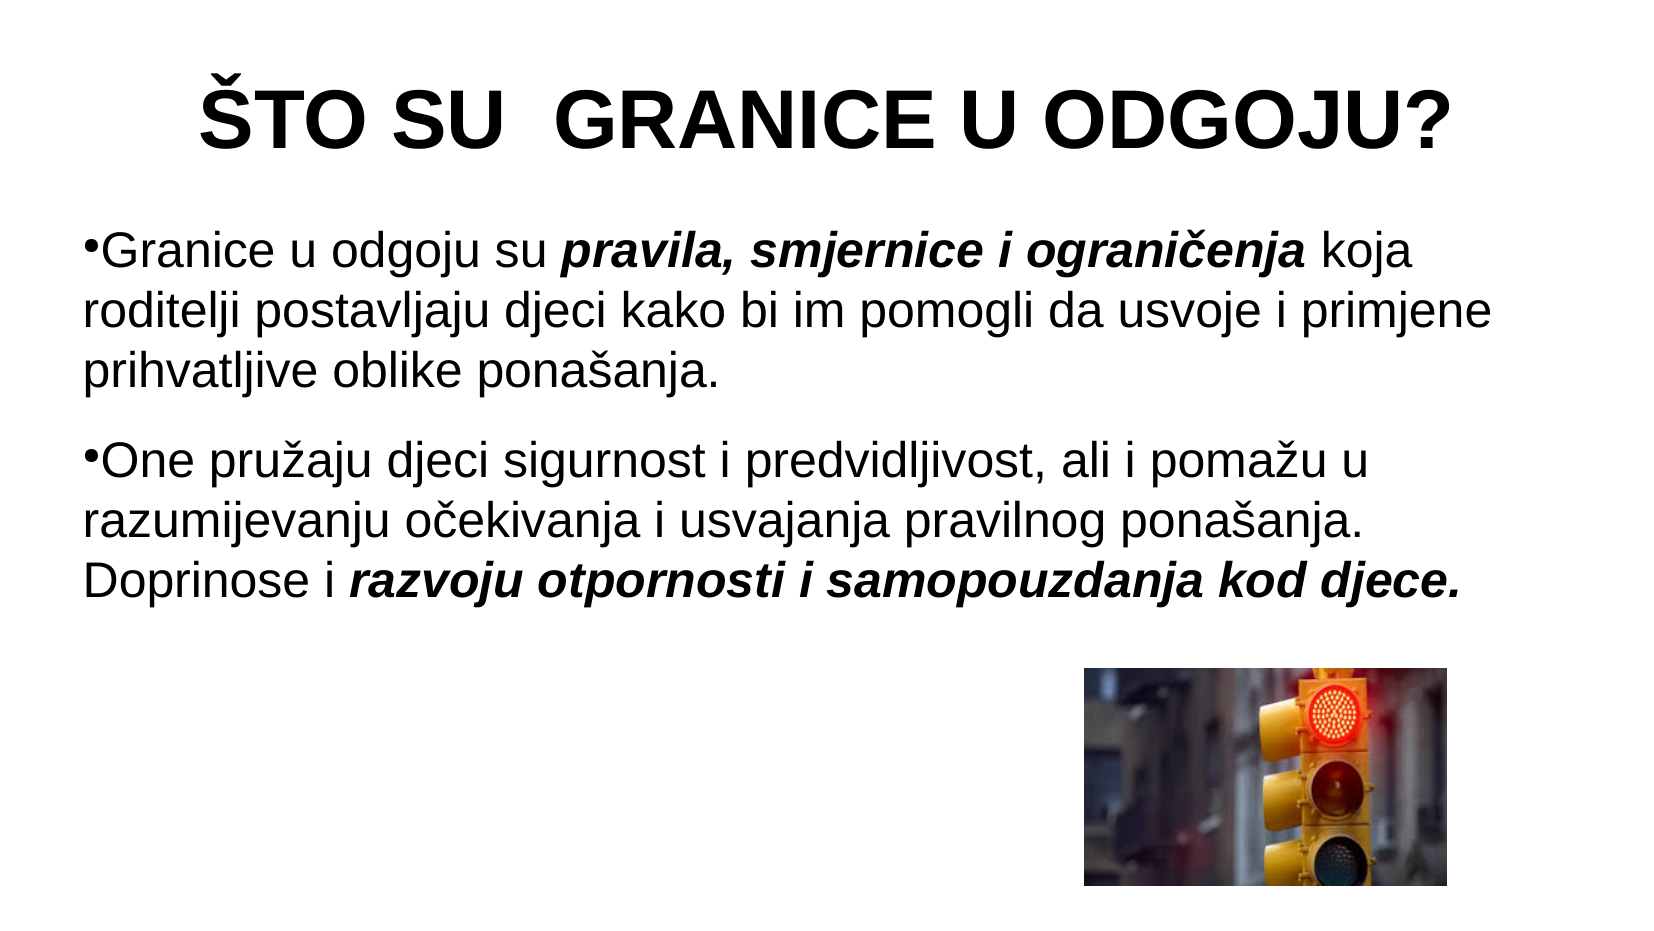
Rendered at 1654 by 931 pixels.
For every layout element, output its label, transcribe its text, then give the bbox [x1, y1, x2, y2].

picture [1084, 668, 1447, 886]
title ŠTO SU GRANICE U ODGOJU? [82, 64, 1571, 166]
list Granice u odgoju su pravila, smjernice i ograničenja koja roditelji postavljaju djeci kako bi im pomogli da usvoje i primjene prihvatljive oblike ponašanja. One pružaju djeci sigurnost i predvidljivost, ali i pomažu u razumijevanju očekivanja i usvajanja pravilnog ponašanja. Doprinose i razvoju otpornosti i samopouzdanja kod djece. [82, 217, 1571, 758]
